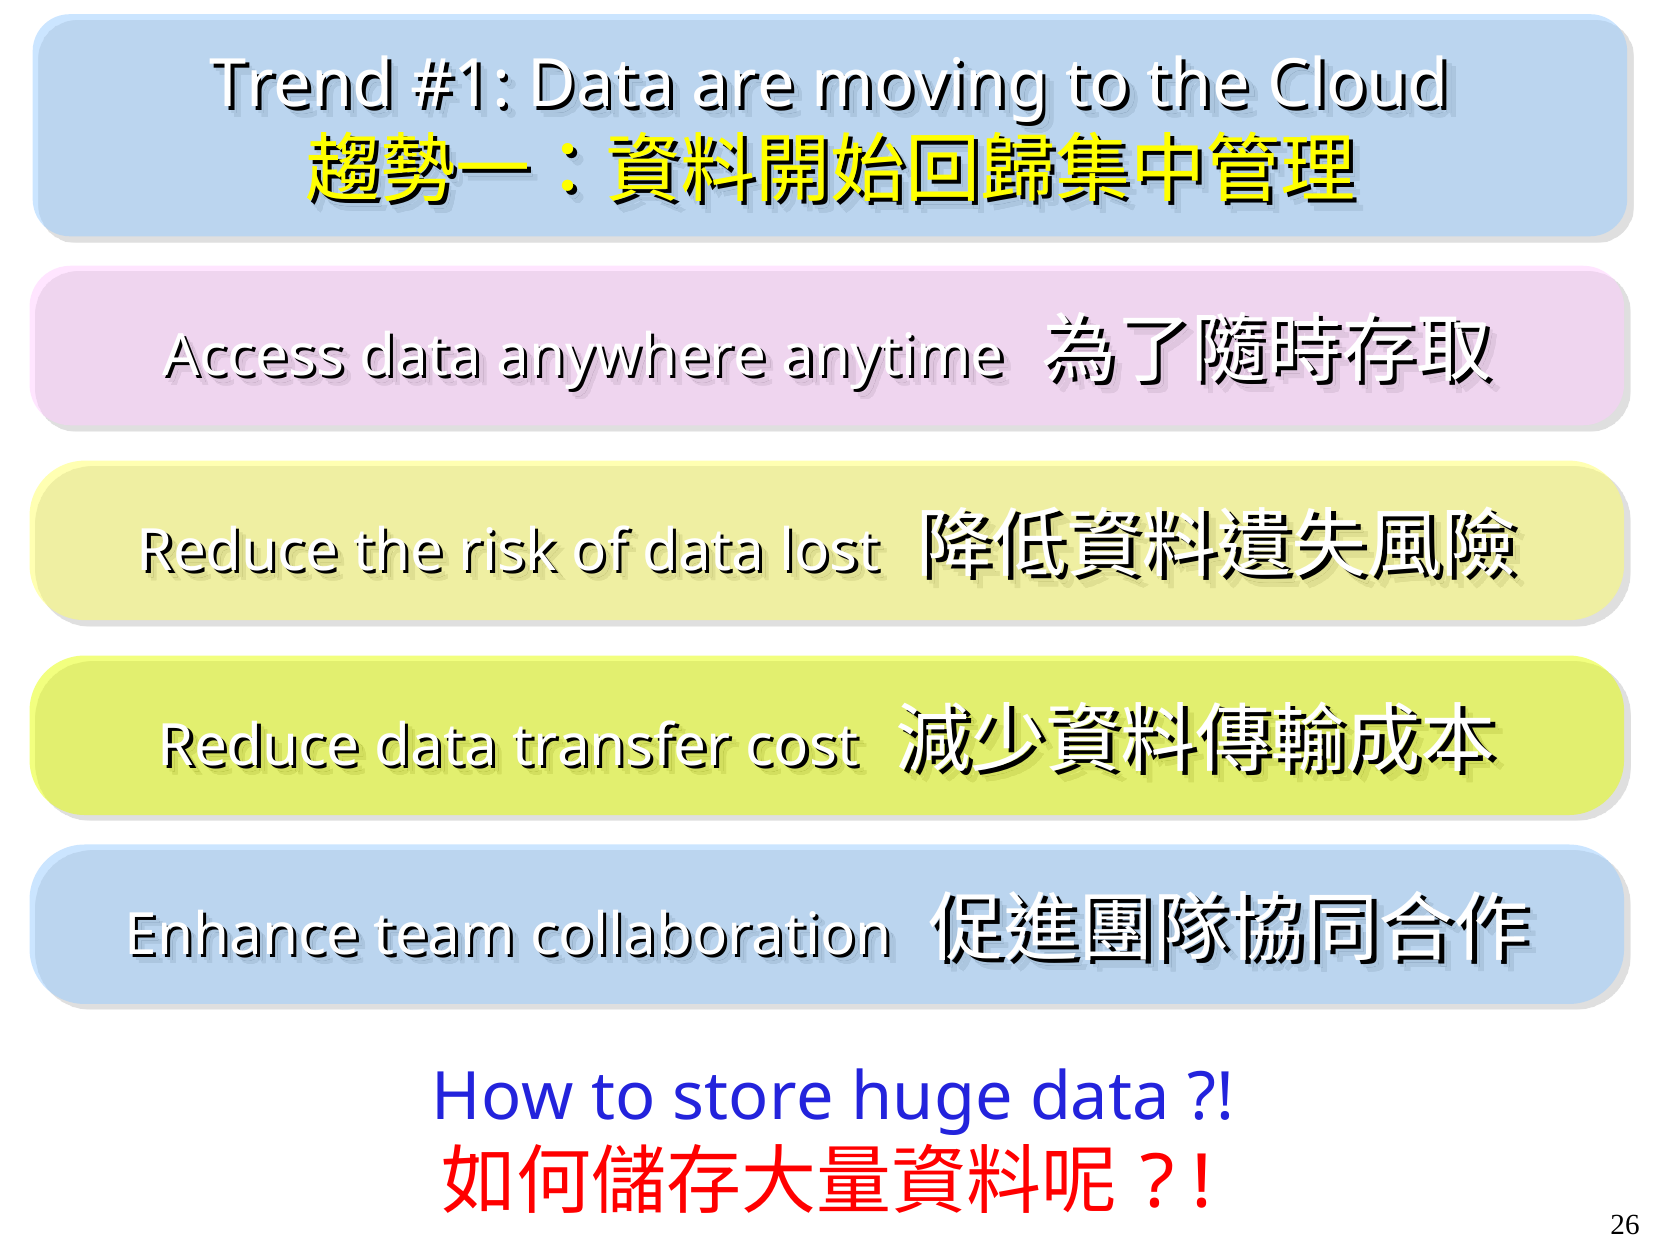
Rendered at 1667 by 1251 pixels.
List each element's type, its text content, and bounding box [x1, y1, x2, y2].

text_box Reduce data transfer cost 減少資料傳輸成本 [29, 655, 1625, 816]
text_box How to store huge data ?! 如何儲存大量資料呢?! [0, 1045, 1667, 1231]
text_box Reduce the risk of data lost 降低資料遺失風險 [29, 460, 1625, 621]
text_box Enhance team collaboration 促進團隊協同合作 [29, 844, 1625, 1004]
text_box Access data anywhere anytime 為了隨時存取 [29, 265, 1625, 426]
text_box Trend #1: Data are moving to the Cloud 趨勢一：資料開始回歸集中管理 [32, 14, 1628, 237]
